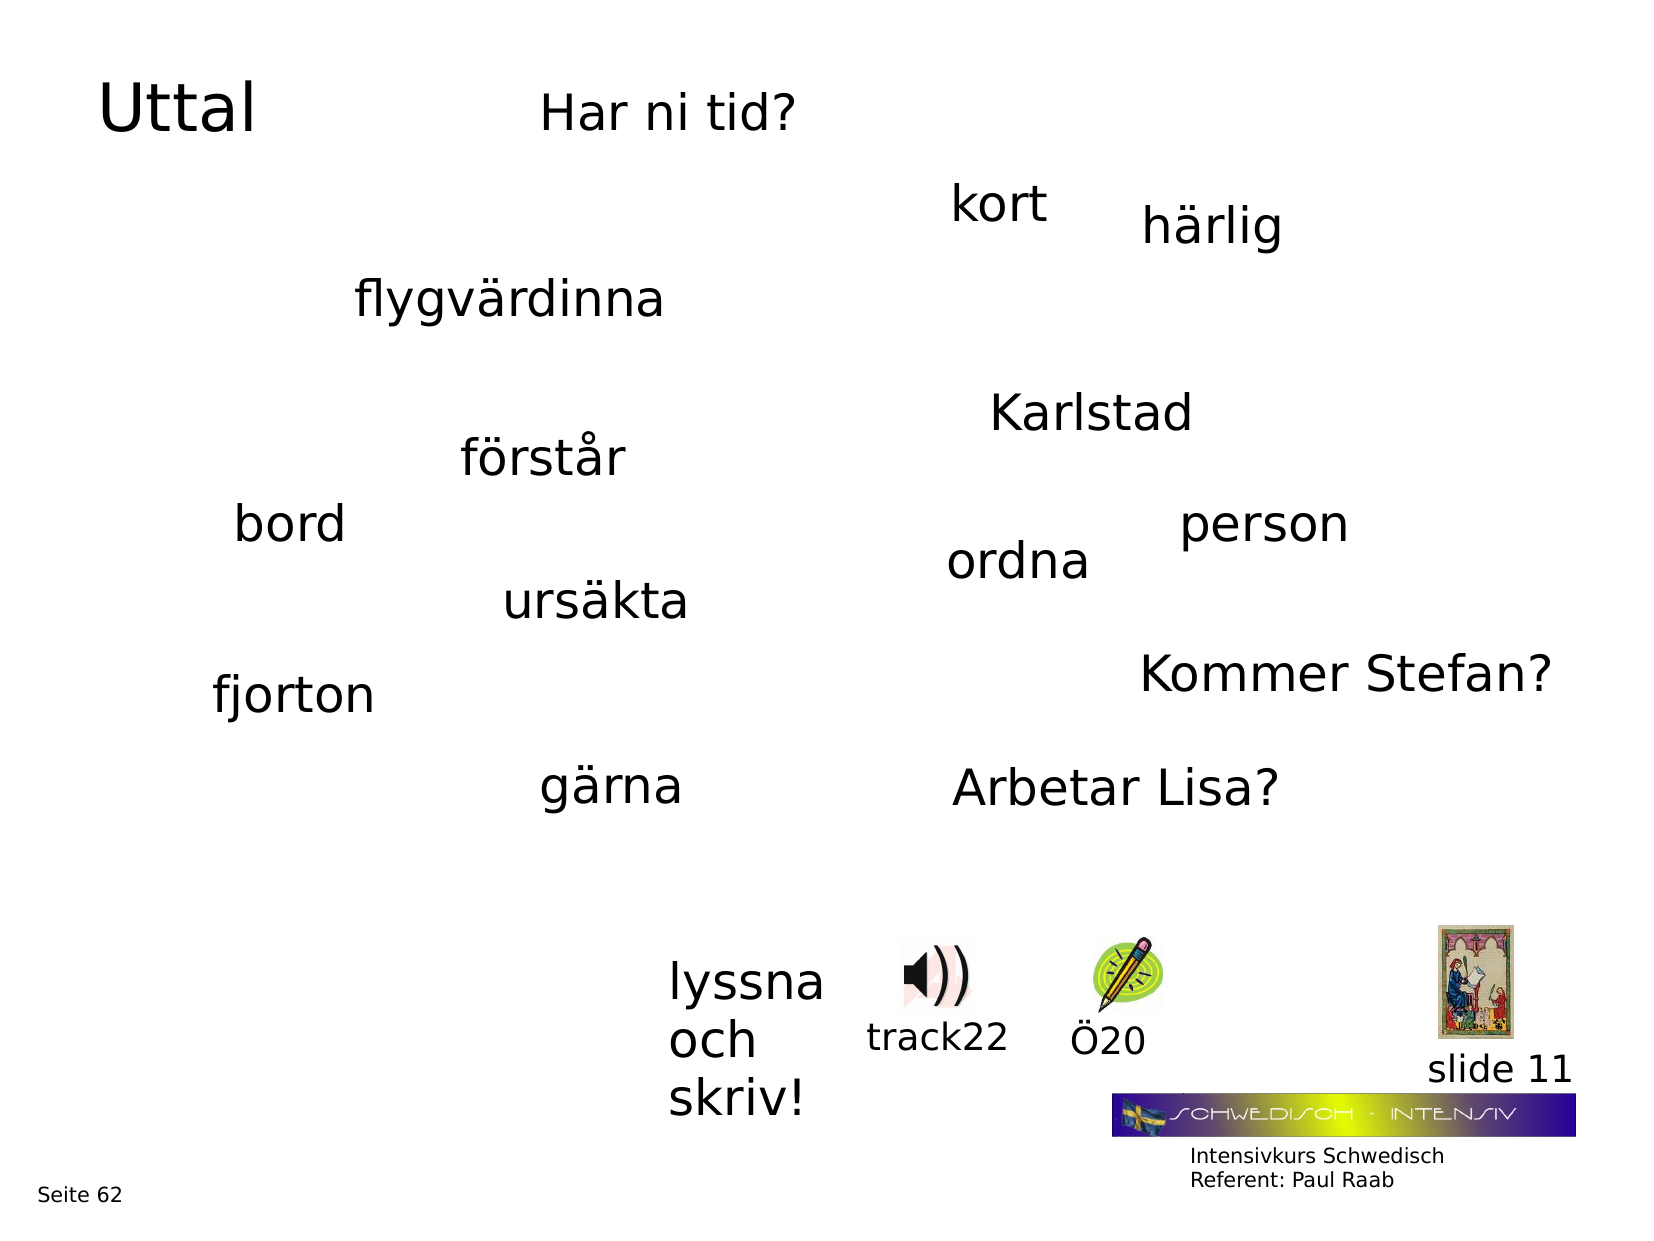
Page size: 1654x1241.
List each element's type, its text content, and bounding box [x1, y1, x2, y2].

text_box ordna [931, 525, 1126, 599]
picture [1438, 925, 1514, 1039]
text_box flygvärdinna [339, 262, 713, 336]
text_box Karlstad [975, 376, 1274, 451]
text_box lyssna och skriv! [654, 945, 848, 1135]
text_box Arbetar Lisa? [937, 751, 1313, 826]
text_box slide 11 [1412, 1040, 1601, 1099]
picture [1093, 937, 1163, 1012]
text_box förstår [445, 422, 676, 496]
picture [900, 938, 976, 1008]
text_box Har ni tid? [525, 76, 899, 151]
text_box track22 [851, 1008, 1040, 1068]
text_box ursäkta [487, 564, 861, 638]
text_box bord [219, 487, 413, 561]
text_box kort [935, 168, 1132, 242]
text_box Ö20 [1055, 1012, 1163, 1071]
text_box Kommer Stefan? [1125, 637, 1576, 711]
text_box person [1164, 487, 1538, 561]
picture [1112, 1093, 1576, 1137]
text_box fjorton [197, 658, 413, 732]
text_box gärna [525, 750, 719, 824]
text_box Uttal [61, 62, 287, 155]
text_box härlig [1126, 189, 1351, 263]
